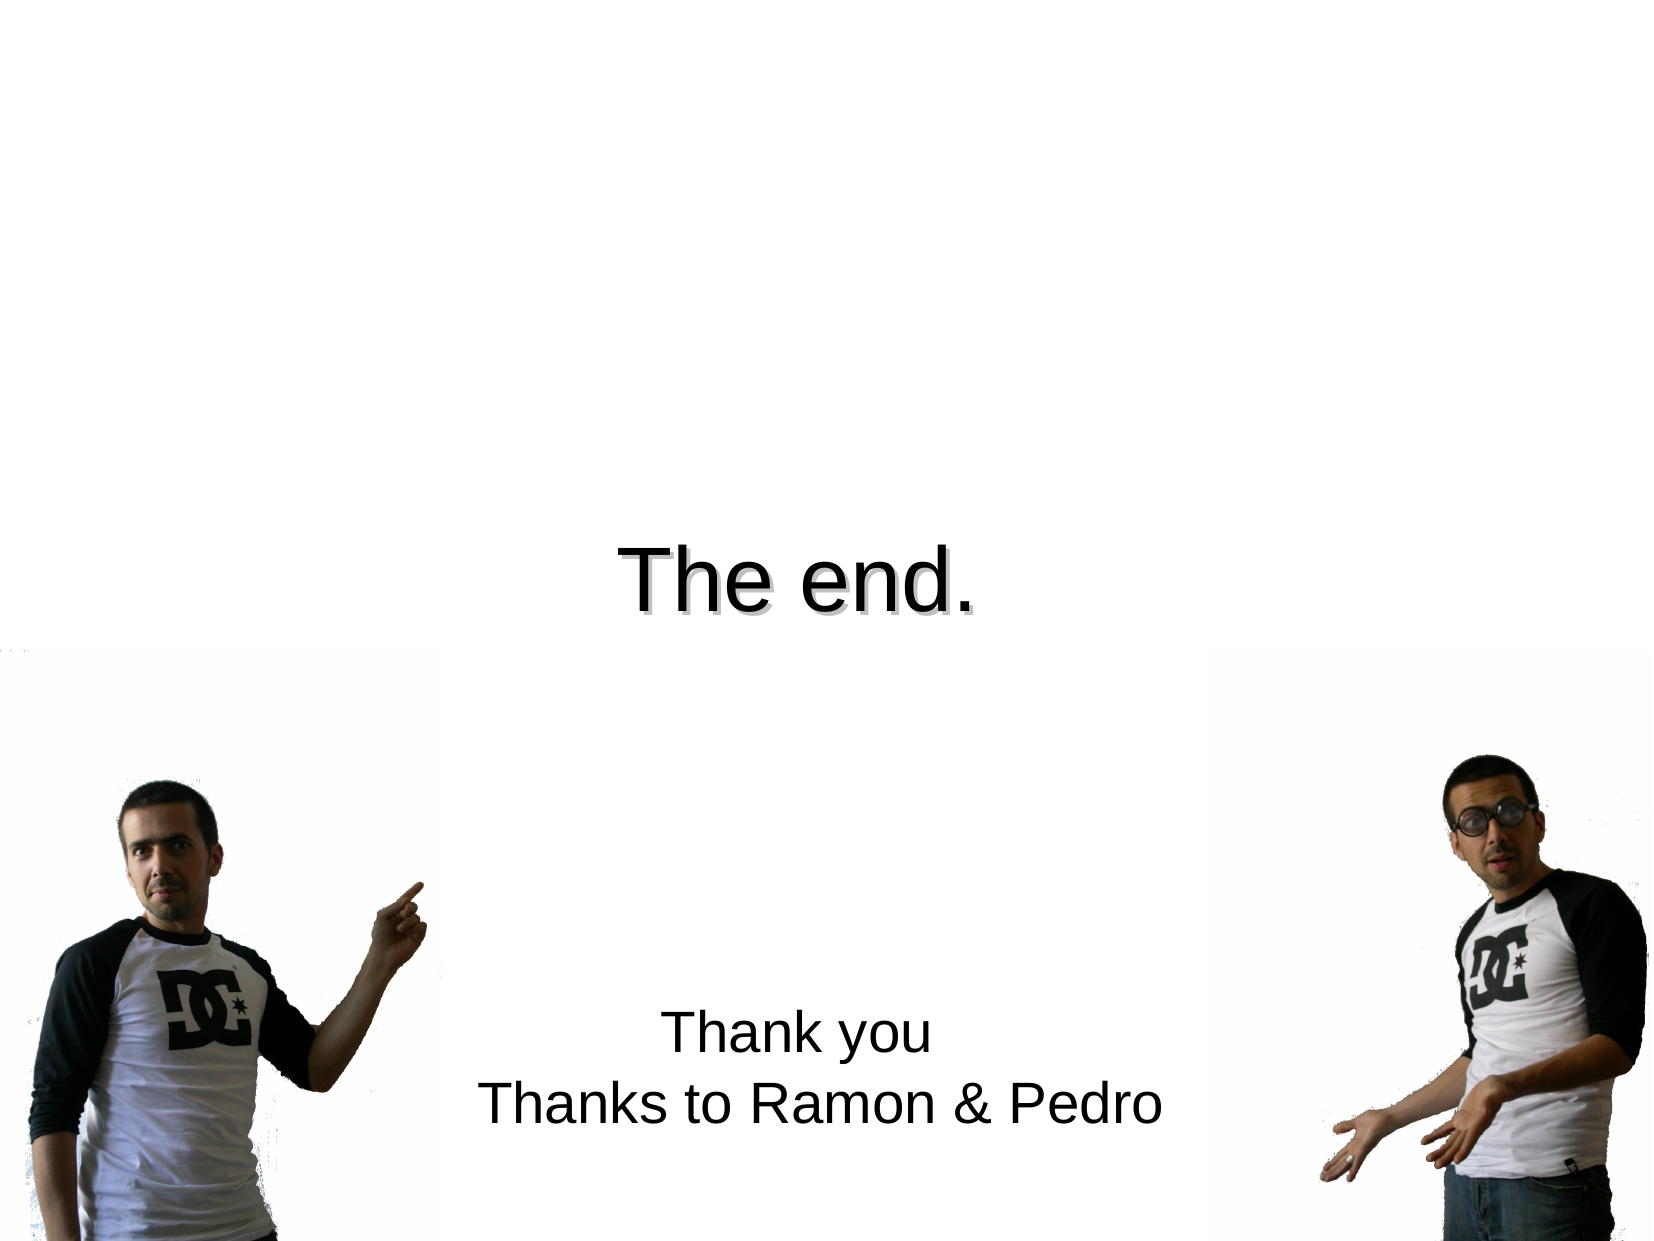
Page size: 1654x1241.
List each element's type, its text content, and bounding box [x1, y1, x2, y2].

text_box Thanks to Ramon & Pedro [443, 1080, 1210, 1151]
picture [1210, 649, 1654, 1241]
text_box Thank you [443, 992, 1210, 1080]
picture [0, 649, 443, 1241]
text_box The end. [88, 520, 1506, 650]
